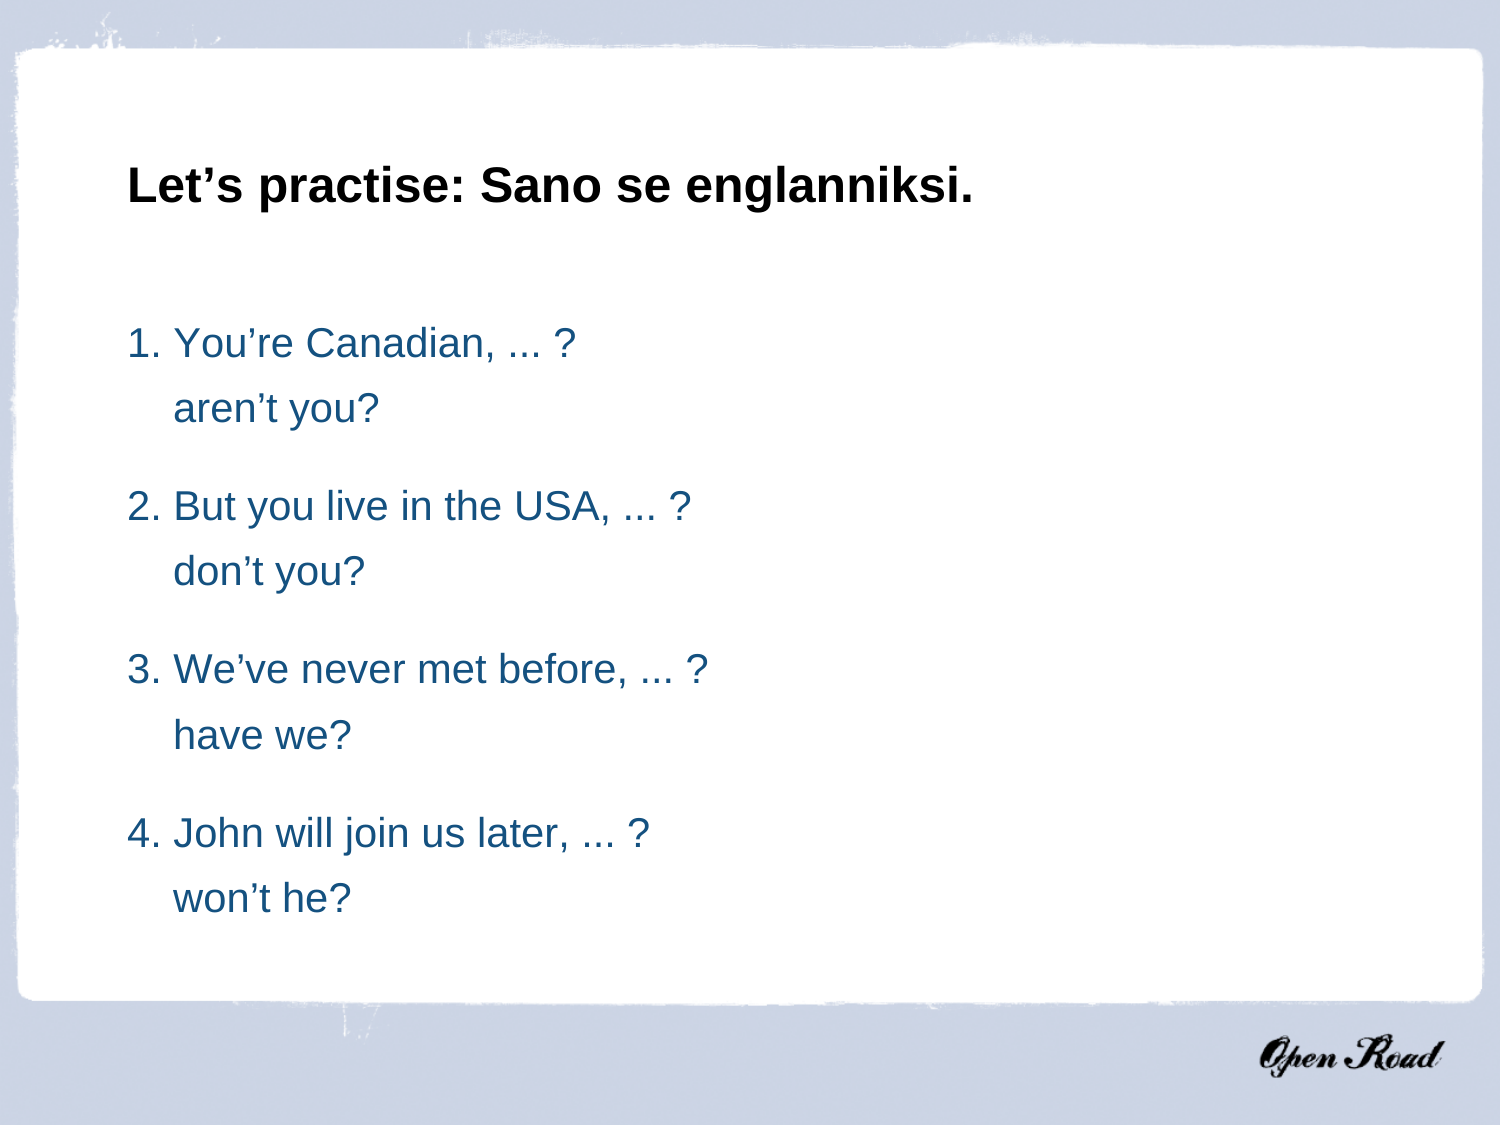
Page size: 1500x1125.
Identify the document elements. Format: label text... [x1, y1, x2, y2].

list 1. You’re Canadian, ... ? aren’t you? 2. But you live in the USA, ... ? don’t you? 3. We’ve never met before, ... ? have we? 4. John will join us later, ... ? won’t he? [112, 302, 1388, 977]
title Let’s practise: Sano se englanniksi. [112, 101, 1388, 264]
picture [0, 0, 1500, 1125]
